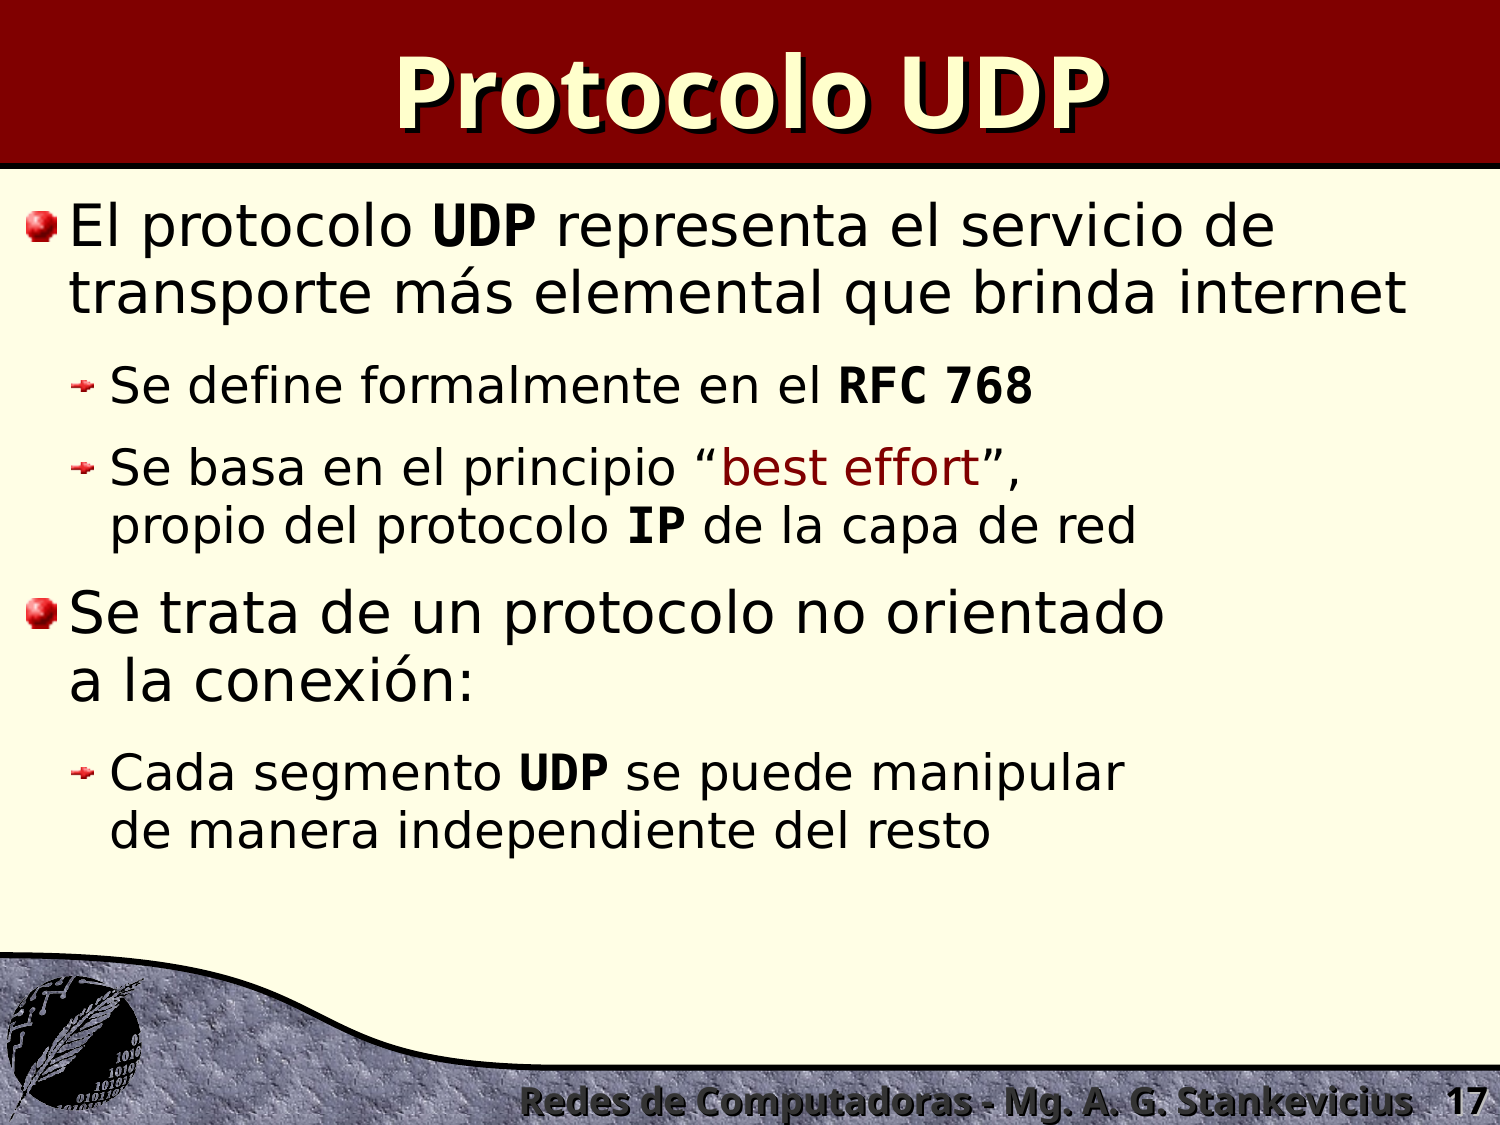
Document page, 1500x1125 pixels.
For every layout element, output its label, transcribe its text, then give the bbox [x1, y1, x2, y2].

list El protocolo UDP representa el servicio de transporte más elemental que brinda internet Se define formalmente en el RFC 768 Se basa en el principio “best effort”, propio del protocolo IP de la capa de red Se trata de un protocolo no orientado a la conexión: Cada segmento UDP se puede manipular de manera independiente del resto [11, 192, 1486, 921]
title Protocolo UDP [15, 5, 1485, 160]
picture [1047, 1100, 1054, 1110]
picture [790, 1100, 795, 1110]
picture [0, 959, 1500, 1125]
